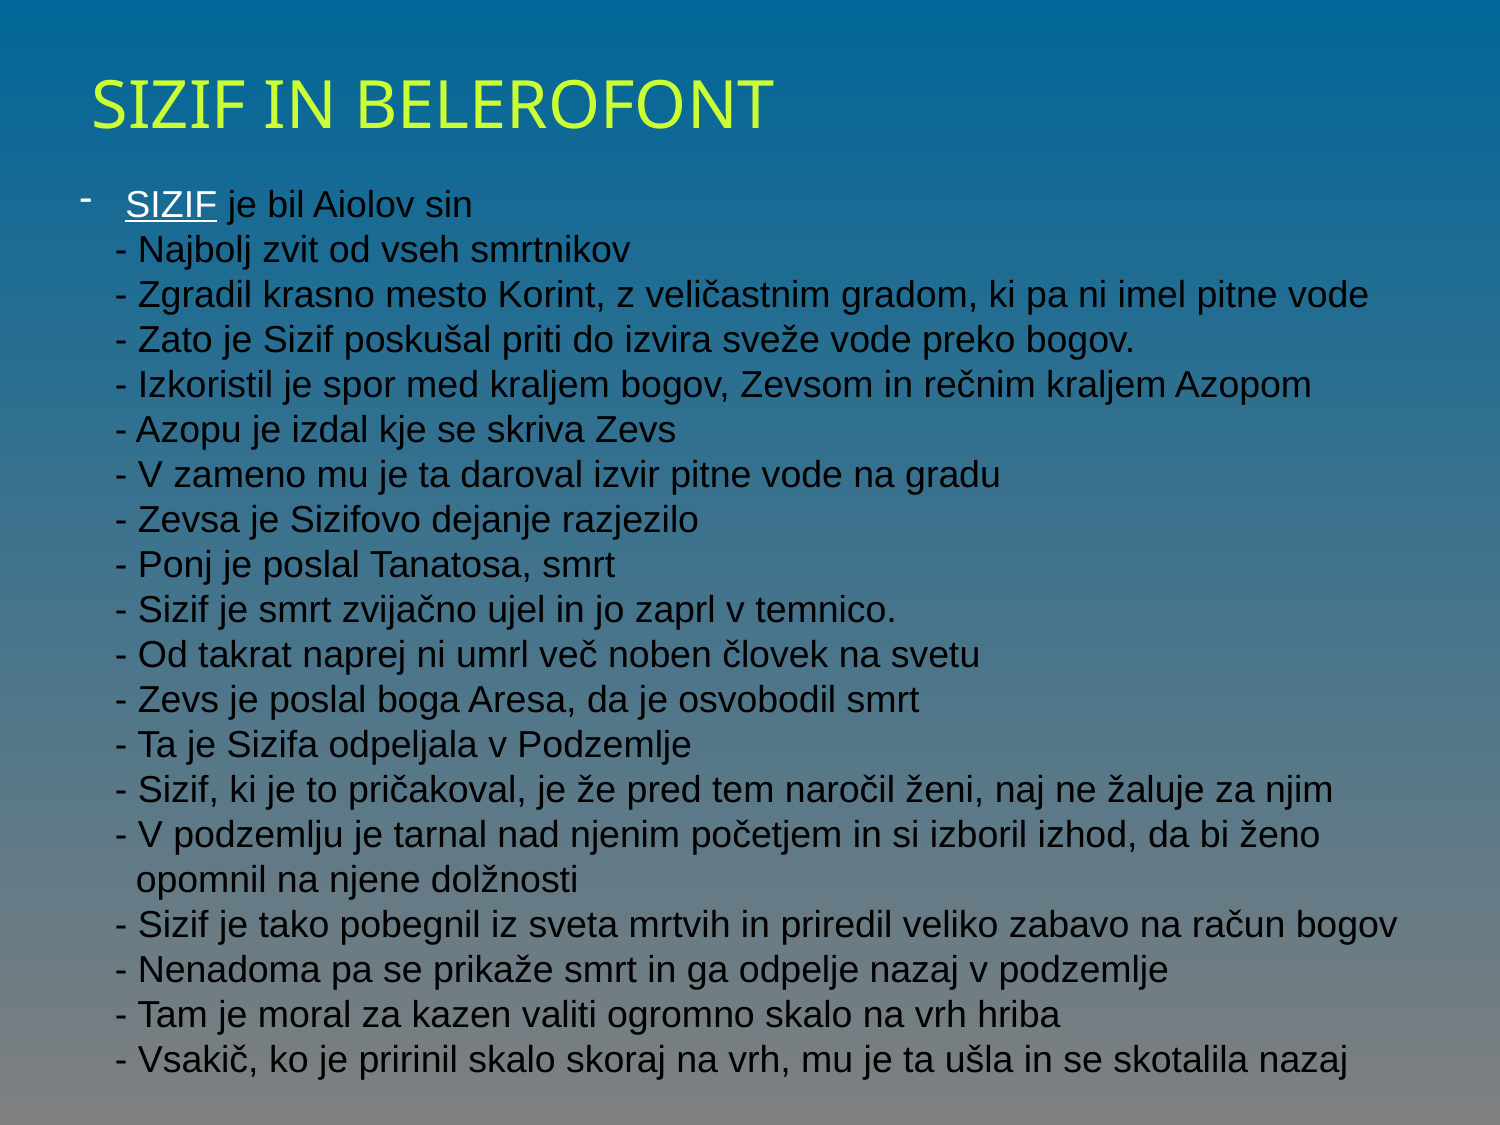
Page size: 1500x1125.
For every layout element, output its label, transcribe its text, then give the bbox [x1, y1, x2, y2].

text_box SIZIF IN BELEROFONT [76, 54, 1057, 150]
text_box SIZIF je bil Aiolov sin - Najbolj zvit od vseh smrtnikov - Zgradil krasno mesto Korint, z veličastnim gradom, ki pa ni imel pitne vode - Zato je Sizif poskušal priti do izvira sveže vode preko bogov. - Izkoristil je spor med kraljem bogov, Zevsom in rečnim kraljem Azopom - Azopu je izdal kje se skriva Zevs - V zameno mu je ta daroval izvir pitne vode na gradu - Zevsa je Sizifovo dejanje razjezilo - Ponj je poslal Tanatosa, smrt - Sizif je smrt zvijačno ujel in jo zaprl v temnico. - Od takrat naprej ni umrl več noben človek na svetu - Zevs je poslal boga Aresa, da je osvobodil smrt - Ta je Sizifa odpeljala v Podzemlje - Sizif, ki je to pričakoval, je že pred tem naročil ženi, naj ne žaluje za njim - V podzemlju je tarnal nad njenim početjem in si izboril izhod, da bi ženo opomnil na njene dolžnosti - Sizif je tako pobegnil iz sveta mrtvih in priredil veliko zabavo na račun bogov - Nenadoma pa se prikaže smrt in ga odpelje nazaj v podzemlje - Tam je moral za kazen valiti ogromno skalo na vrh hriba - Vsakič, ko je pririnil skalo skoraj na vrh, mu je ta ušla in se skotalila nazaj [64, 172, 1436, 1088]
